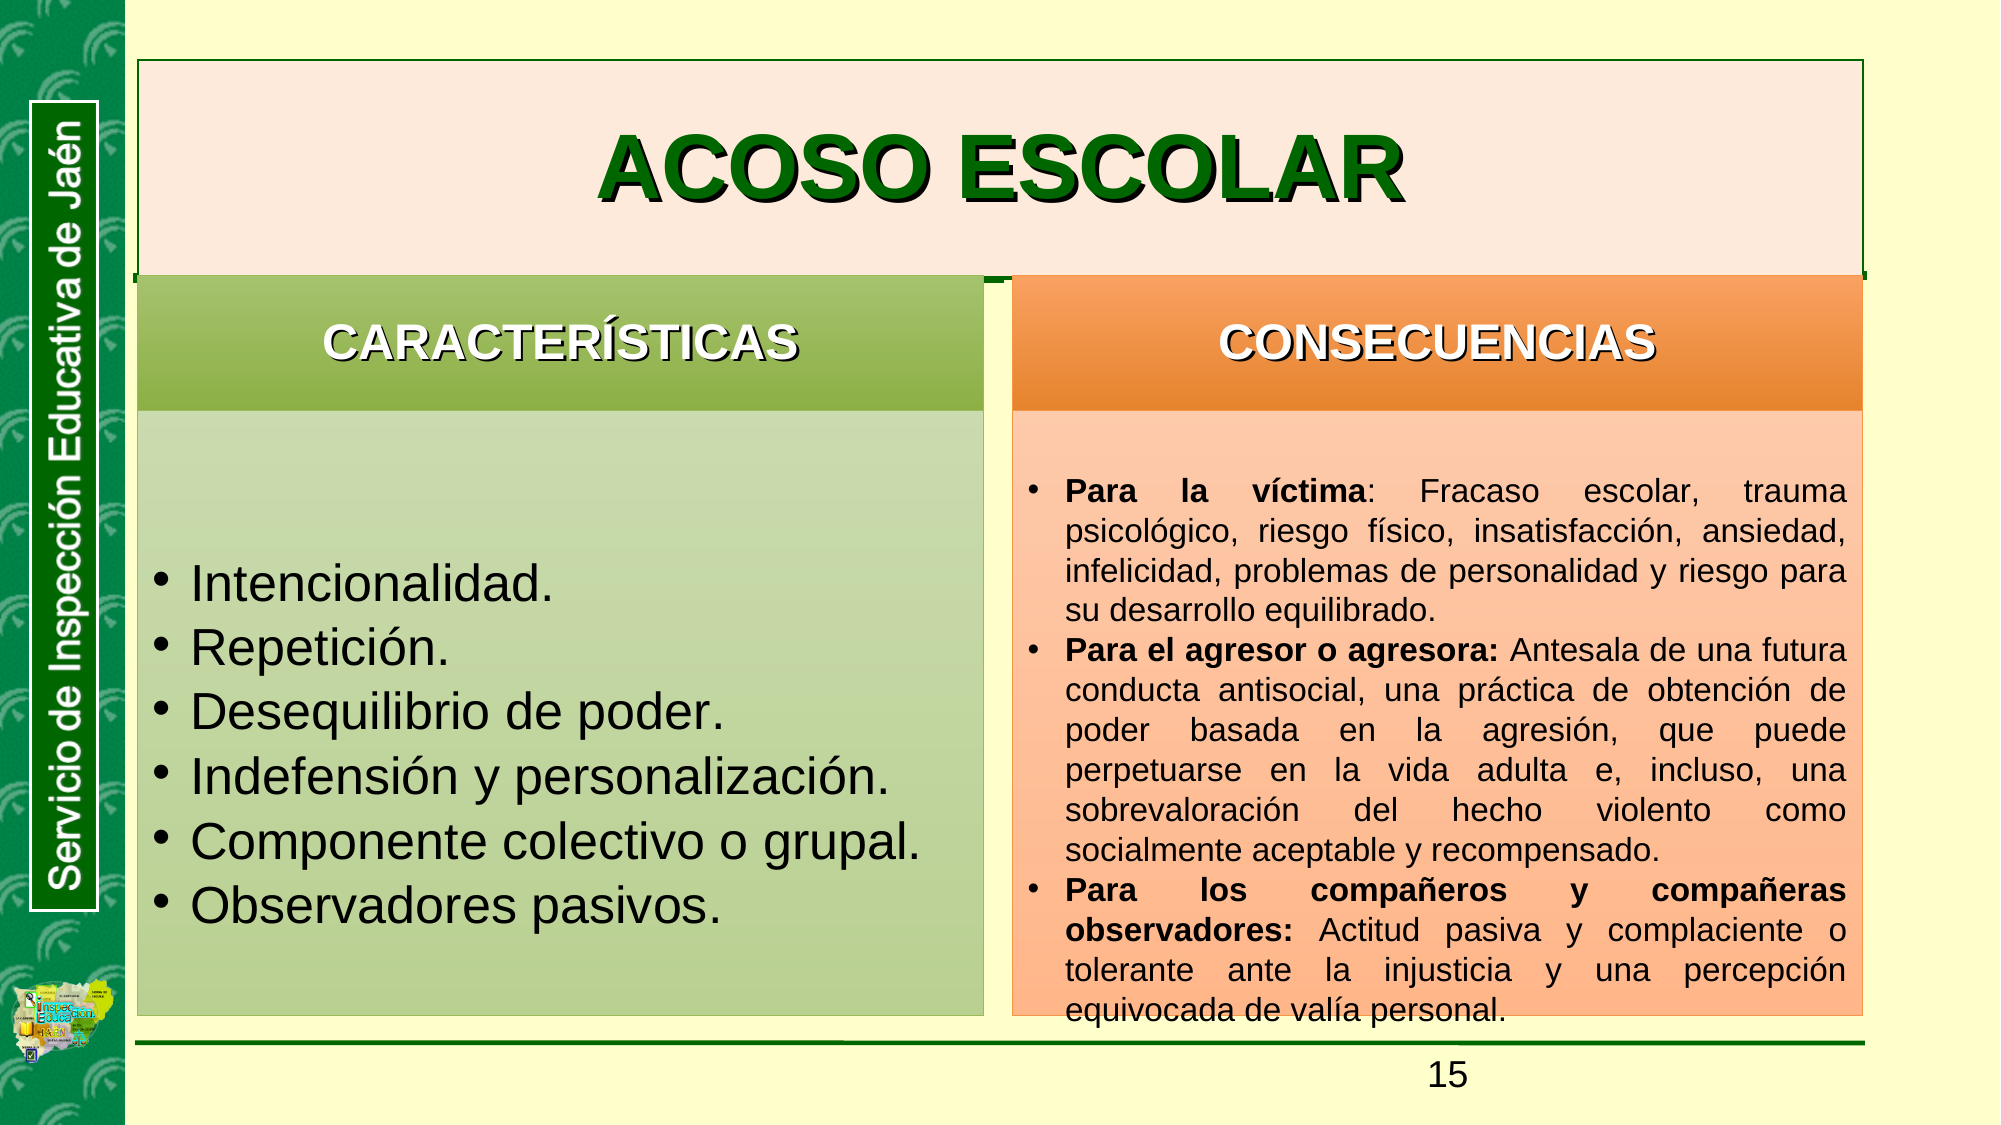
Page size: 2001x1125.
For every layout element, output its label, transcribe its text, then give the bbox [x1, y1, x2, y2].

picture [0, 0, 125, 1125]
text_box Para la víctima: Fracaso escolar, trauma psicológico, riesgo físico, insatisfacción, ansiedad, infelicidad, problemas de personalidad y riesgo para su desarrollo equilibrado. Para el agresor o agresora: Antesala de una futura conducta antisocial, una práctica de obtención de poder basada en la agresión, que puede perpetuarse en la vida adulta e, incluso, una sobrevaloración del hecho violento como socialmente aceptable y recompensado. Para los compañeros y compañeras observadores: Actitud pasiva y complaciente o tolerante ante la injusticia y una percepción equivocada de valía personal. [1012, 410, 1863, 1016]
text_box Intencionalidad. Repetición. Desequilibrio de poder. Indefensión y personalización. Componente colectivo o grupal. Observadores pasivos. [137, 410, 984, 1016]
text_box <número> [1412, 1042, 1863, 1103]
text_box CARACTERÍSTICAS [137, 275, 984, 410]
text_box CONSECUENCIAS [1012, 275, 1863, 410]
text_box ACOSO ESCOLAR [137, 59, 1863, 278]
